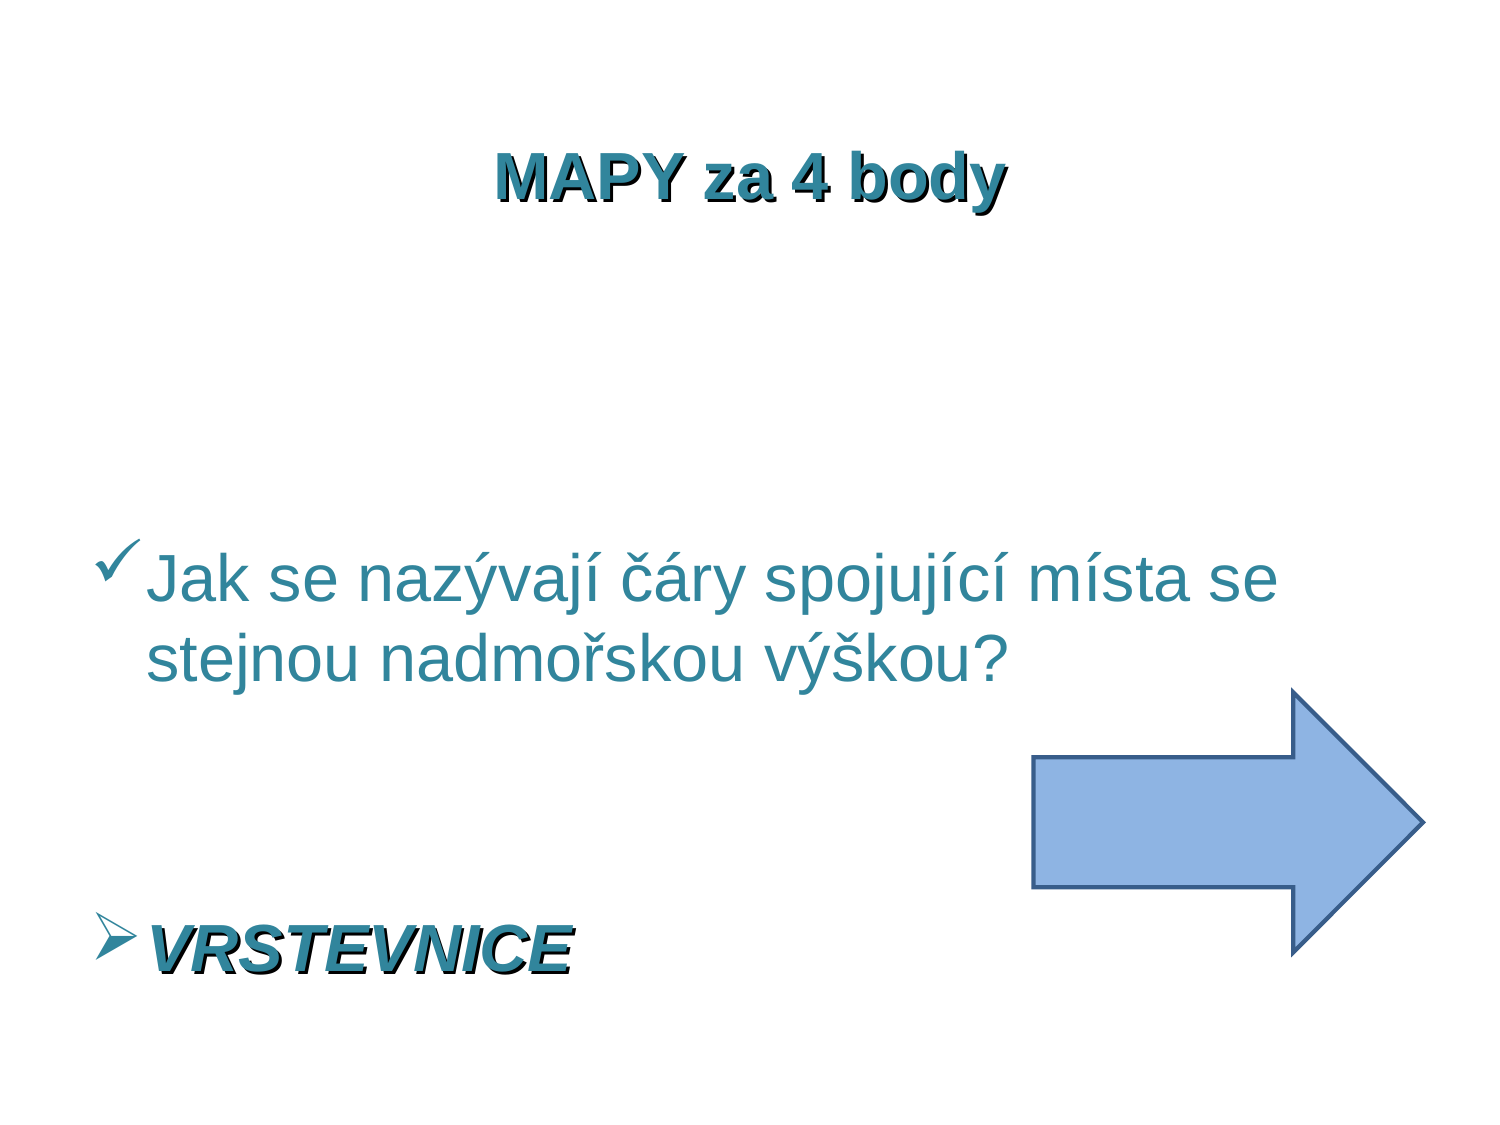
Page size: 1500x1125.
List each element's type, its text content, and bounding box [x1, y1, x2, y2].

list Jak se nazývají čáry spojující místa se stejnou nadmořskou výškou? VRSTEVNICE [75, 527, 1426, 1079]
text_box [1033, 692, 1424, 953]
title MAPY za 4 body [75, 113, 1426, 233]
